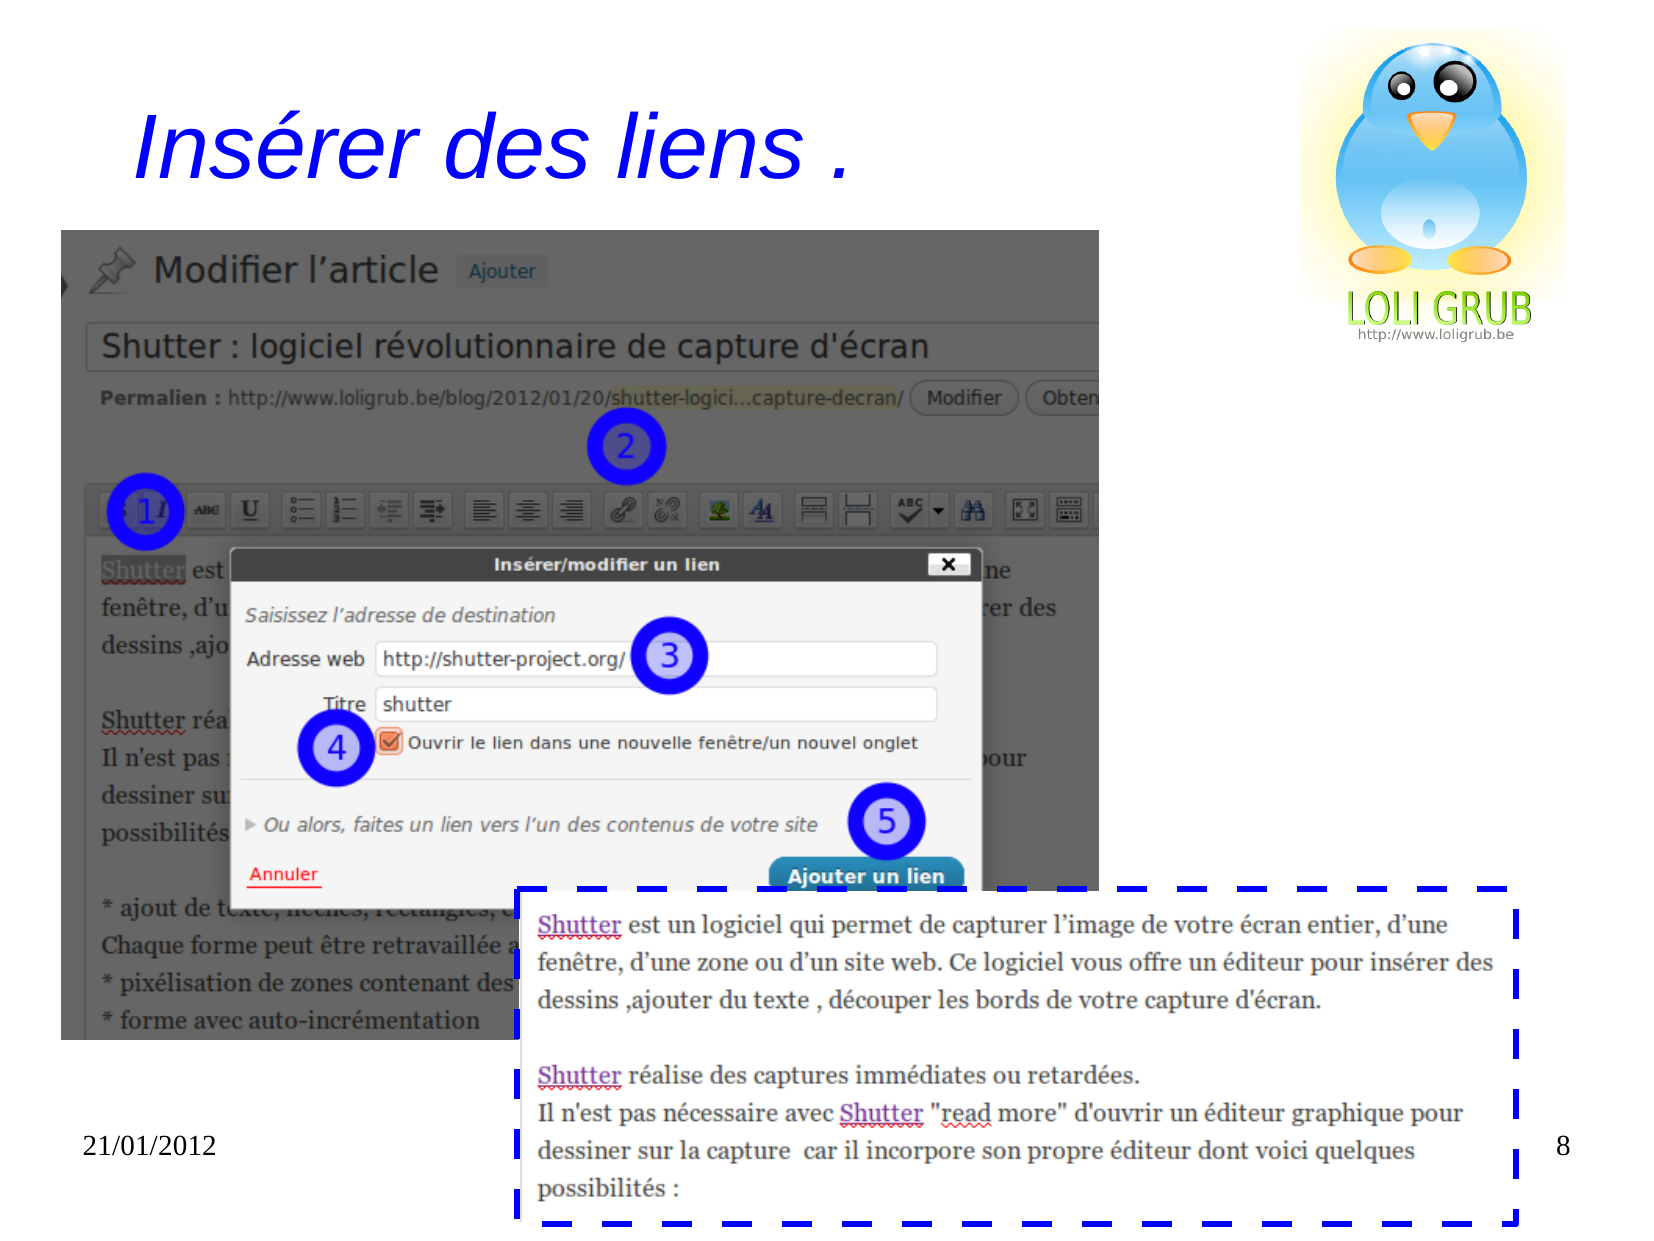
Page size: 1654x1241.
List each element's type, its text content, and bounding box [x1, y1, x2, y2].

picture [61, 230, 1514, 1222]
text_box Insérer des liens . [118, 88, 871, 220]
picture [1299, 29, 1565, 355]
